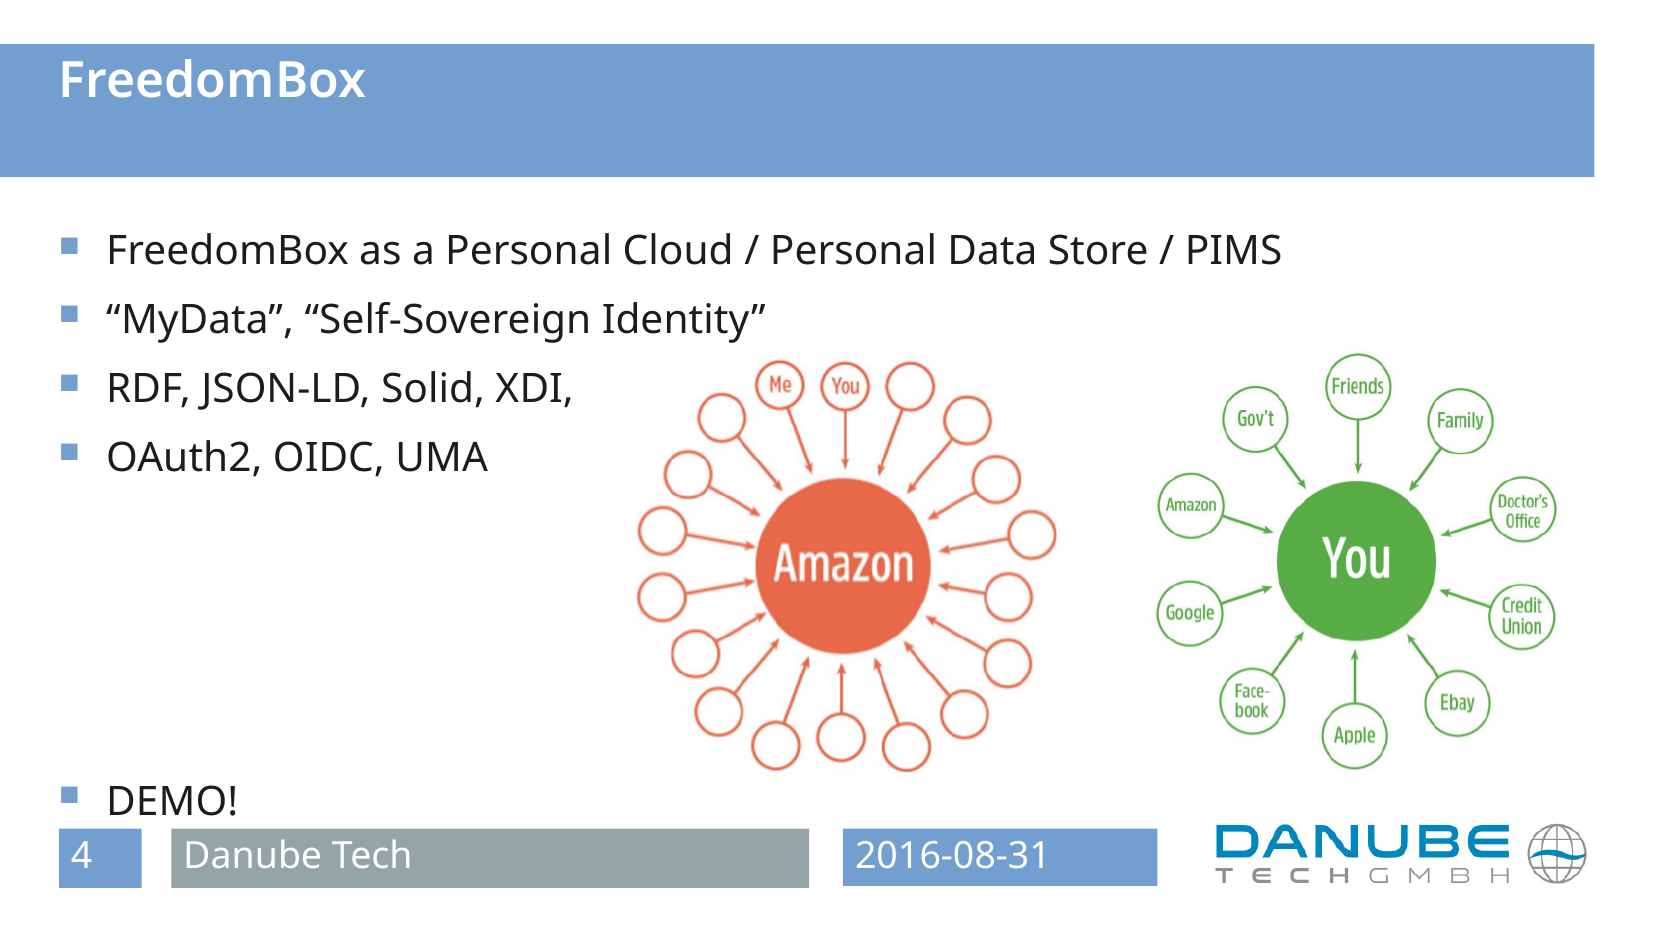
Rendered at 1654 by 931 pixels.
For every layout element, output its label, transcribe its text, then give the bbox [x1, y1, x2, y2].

title FreedomBox [0, 44, 1595, 178]
picture [1148, 348, 1565, 771]
list FreedomBox as a Personal Cloud / Personal Data Store / PIMS “MyData”, “Self-Sovereign Identity” RDF, JSON-LD, Solid, XDI, OAuth2, OIDC, UMA DEMO! [58, 221, 1595, 789]
picture [1206, 814, 1595, 892]
picture [636, 353, 1057, 781]
